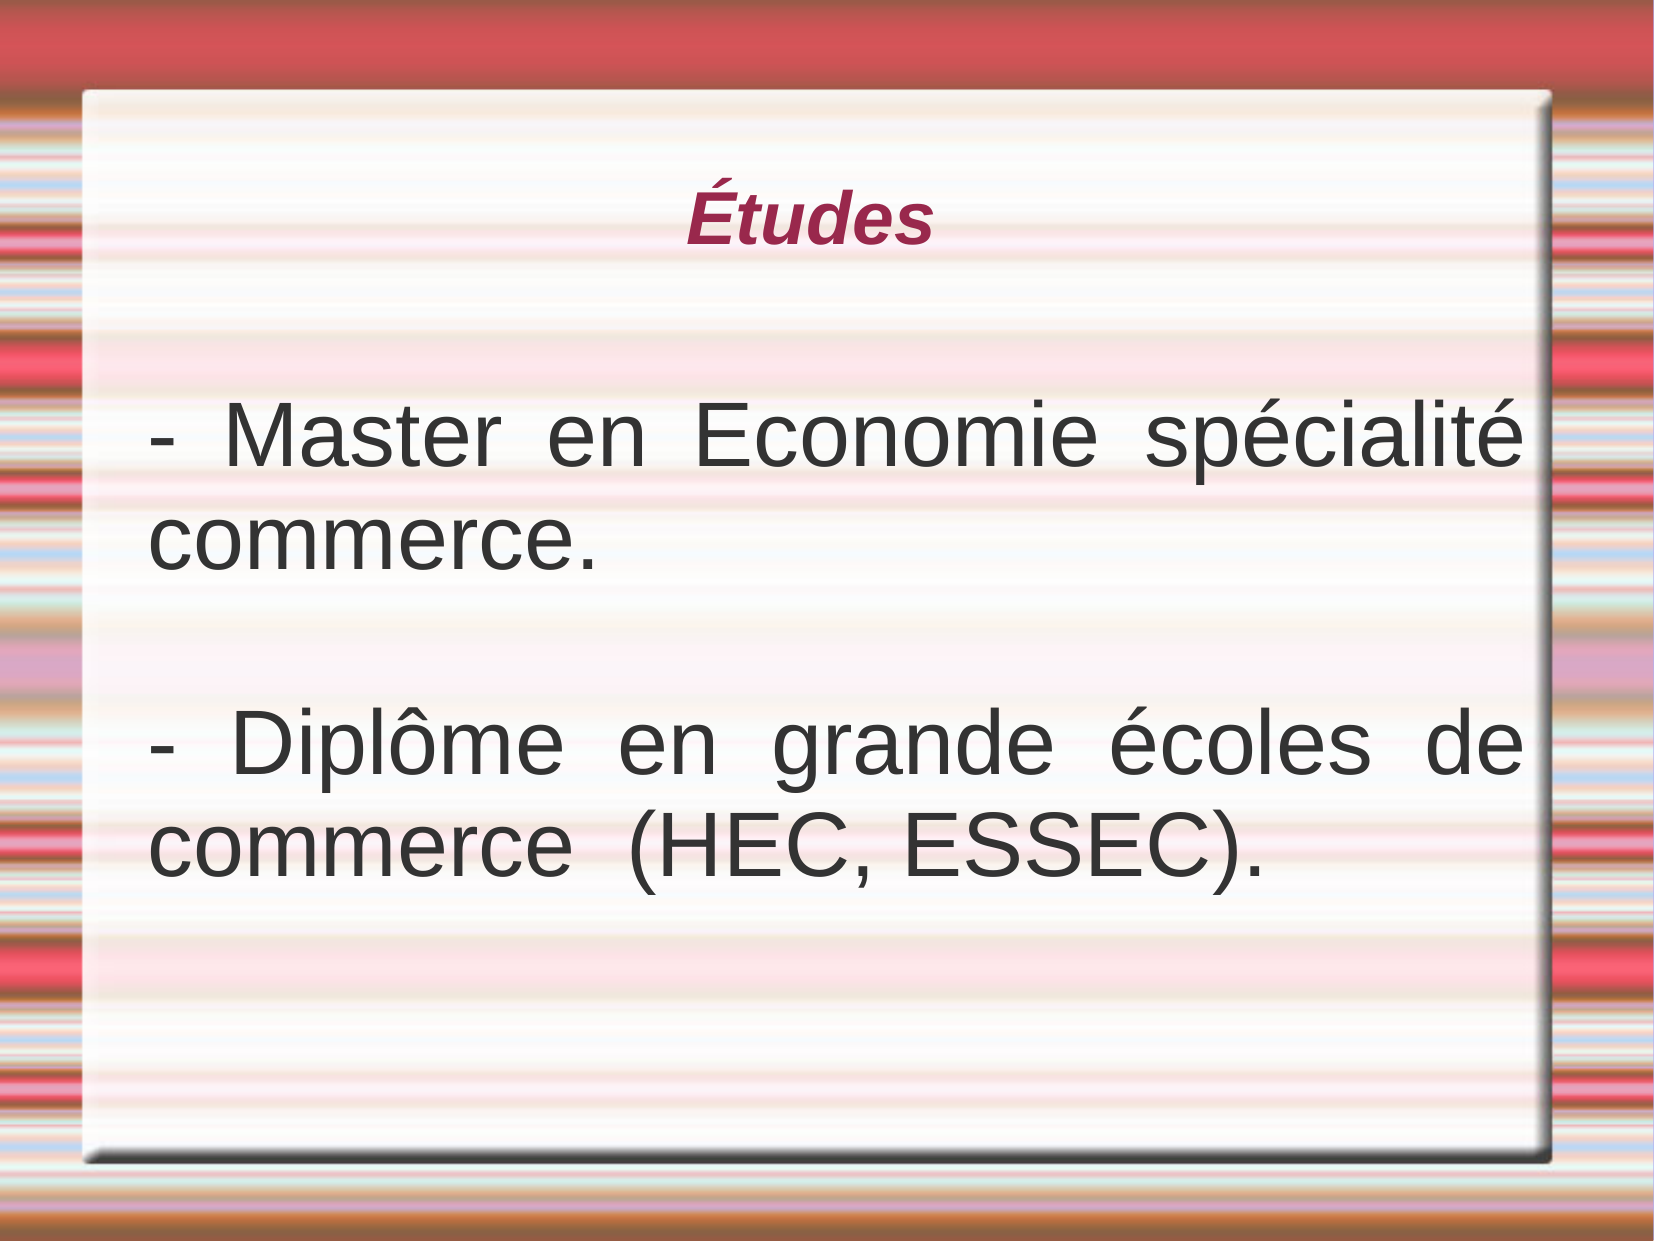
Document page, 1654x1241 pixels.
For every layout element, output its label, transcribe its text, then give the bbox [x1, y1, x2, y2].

picture [0, 0, 1654, 1241]
title Études [88, 114, 1534, 322]
list - Master en Economie spécialité commerce. - Diplôme en grande écoles de commerce (HEC, ESSEC). [147, 383, 1529, 1166]
